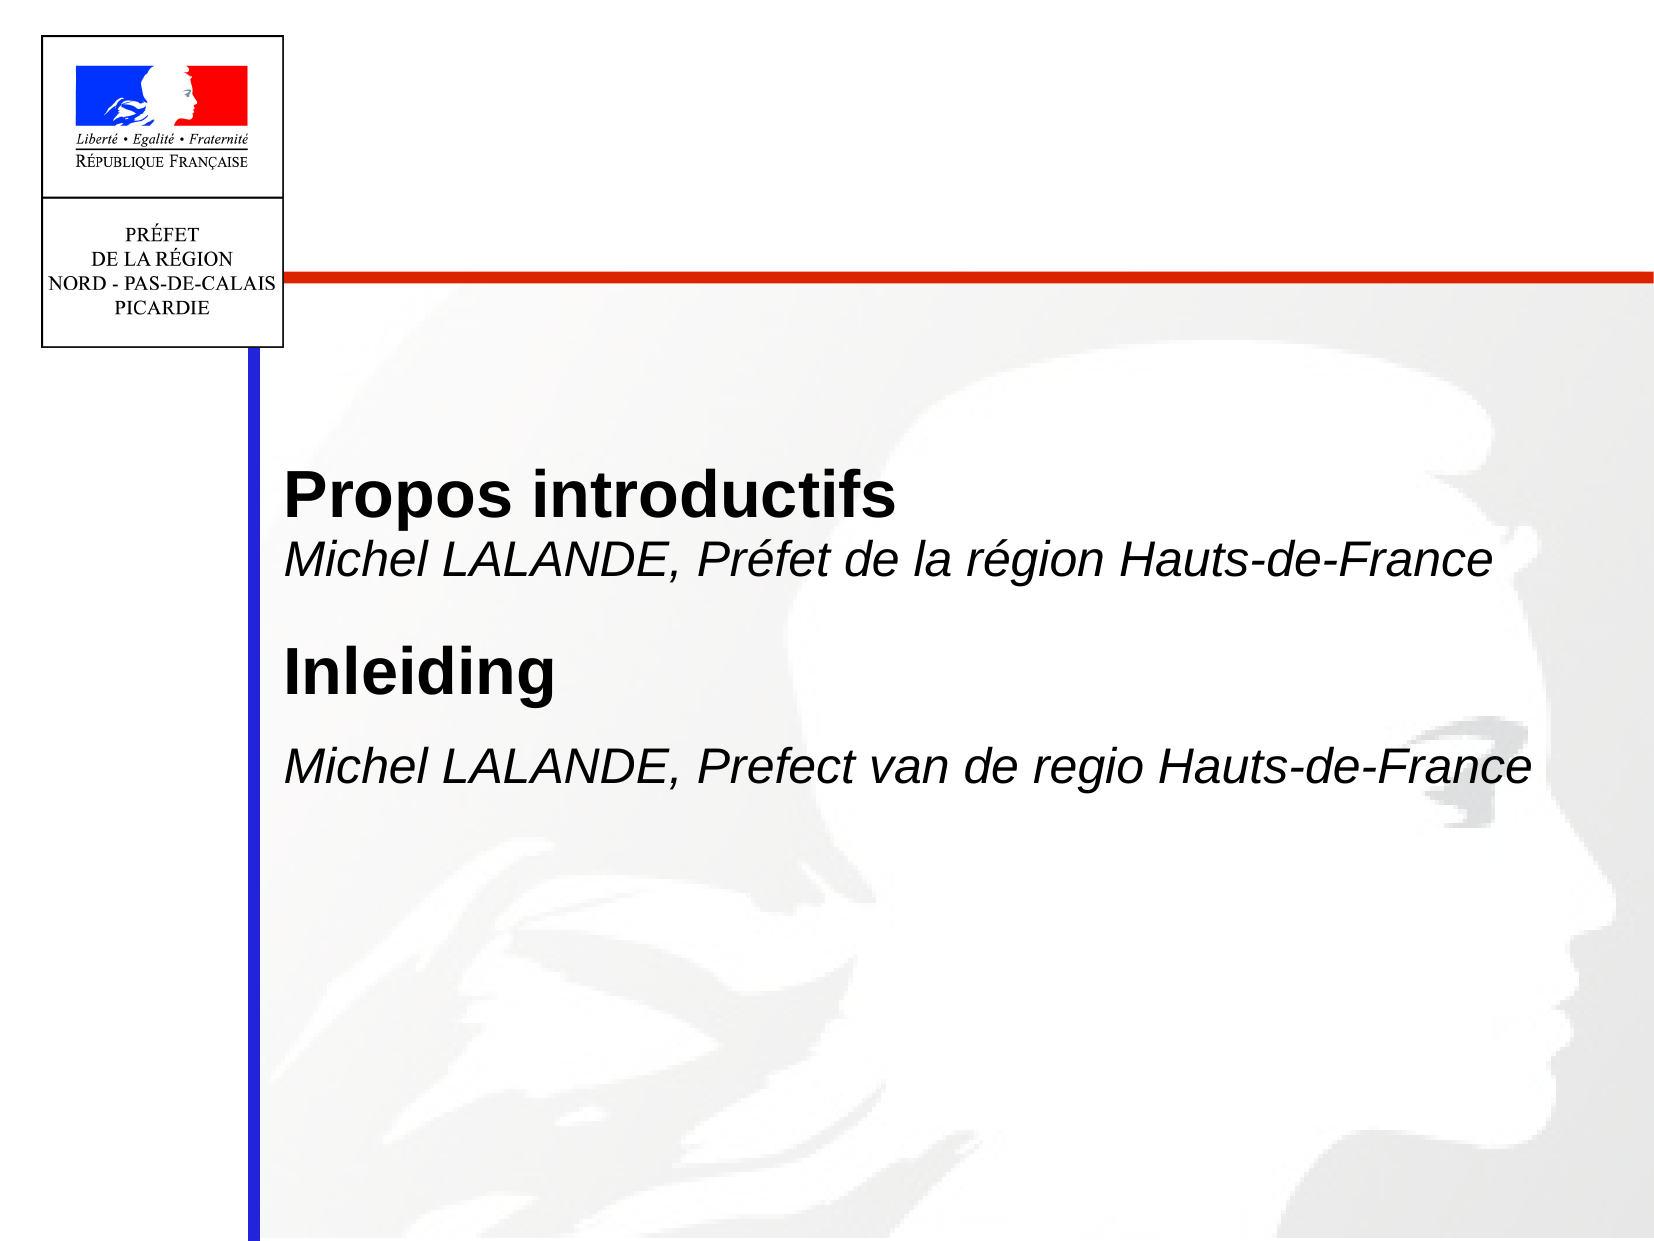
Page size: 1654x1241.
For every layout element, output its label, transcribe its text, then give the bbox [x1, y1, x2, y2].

list Propos introductifs Michel LALANDE, Préfet de la région Hauts-de-France Inleiding Michel LALANDE, Prefect van de regio Hauts-de-France [283, 307, 1654, 1027]
picture [41, 35, 284, 348]
